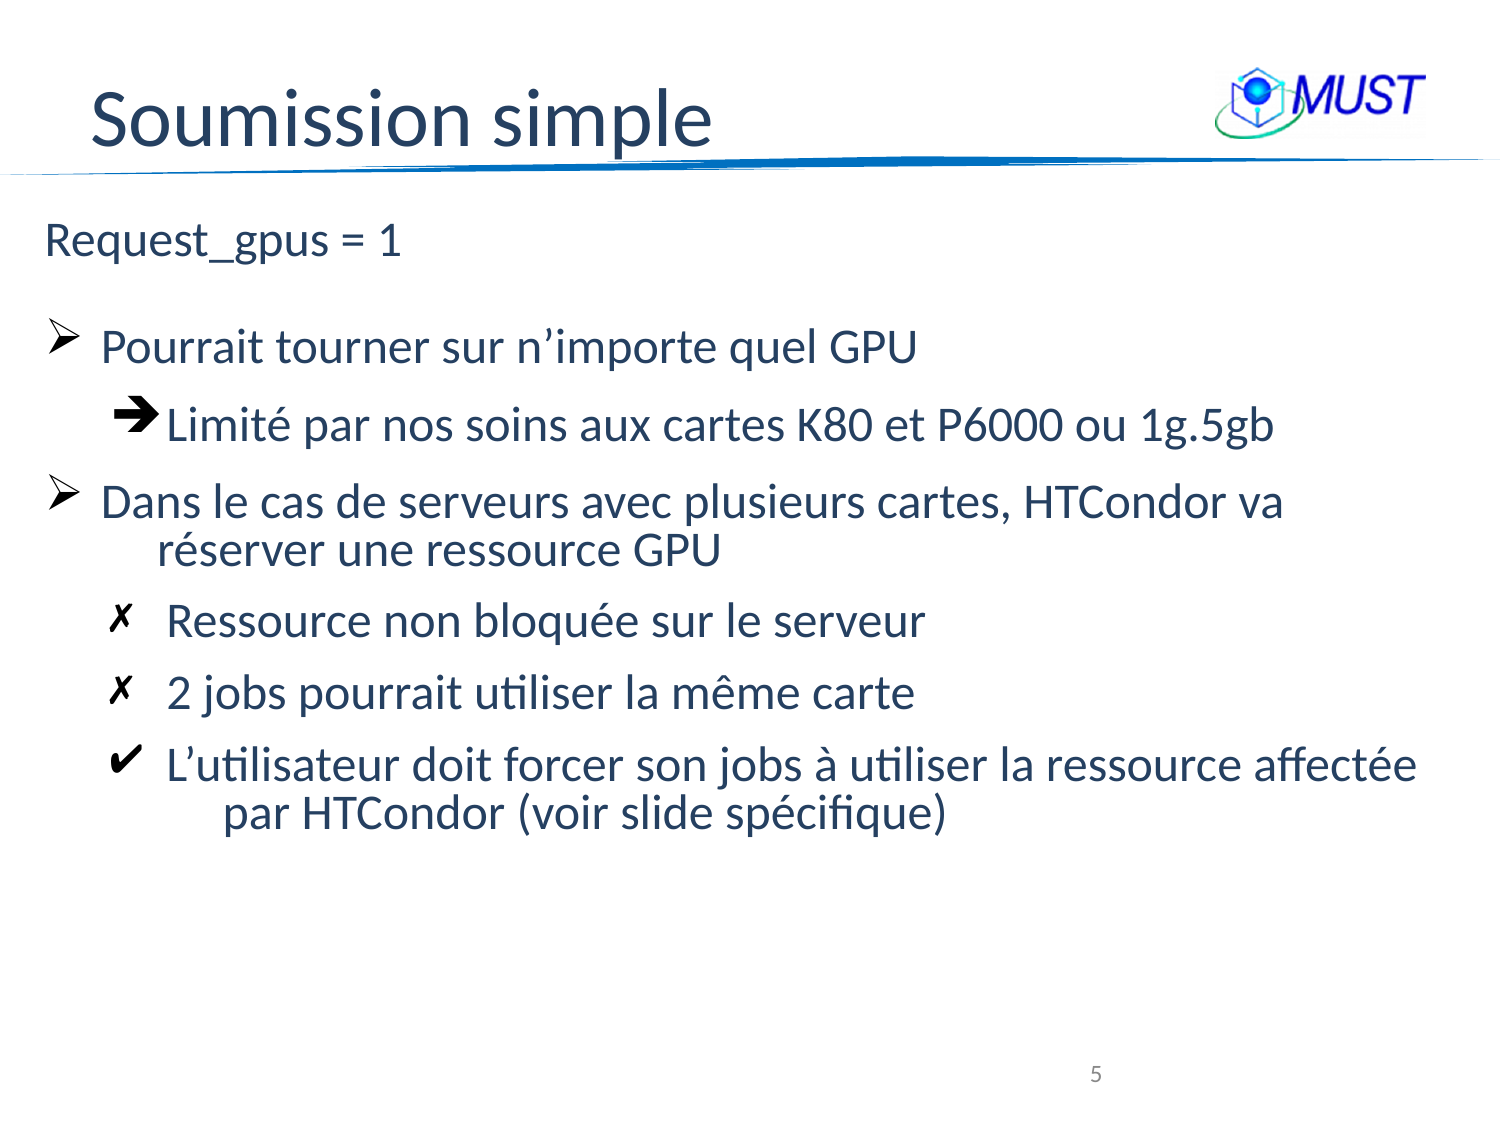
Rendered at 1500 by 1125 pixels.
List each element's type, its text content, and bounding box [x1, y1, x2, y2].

title Soumission simple [75, 55, 1426, 166]
text_box <numéro> [1074, 1042, 1426, 1103]
list Request_gpus = 1 Pourrait tourner sur n’importe quel GPU Limité par nos soins aux cartes K80 et P6000 ou 1g.5gb Dans le cas de serveurs avec plusieurs cartes, HTCondor va réserver une ressource GPU Ressource non bloquée sur le serveur 2 jobs pourrait utiliser la même carte L’utilisateur doit forcer son jobs à utiliser la ressource affectée par HTCondor (voir slide spécifique) [29, 210, 1477, 1034]
